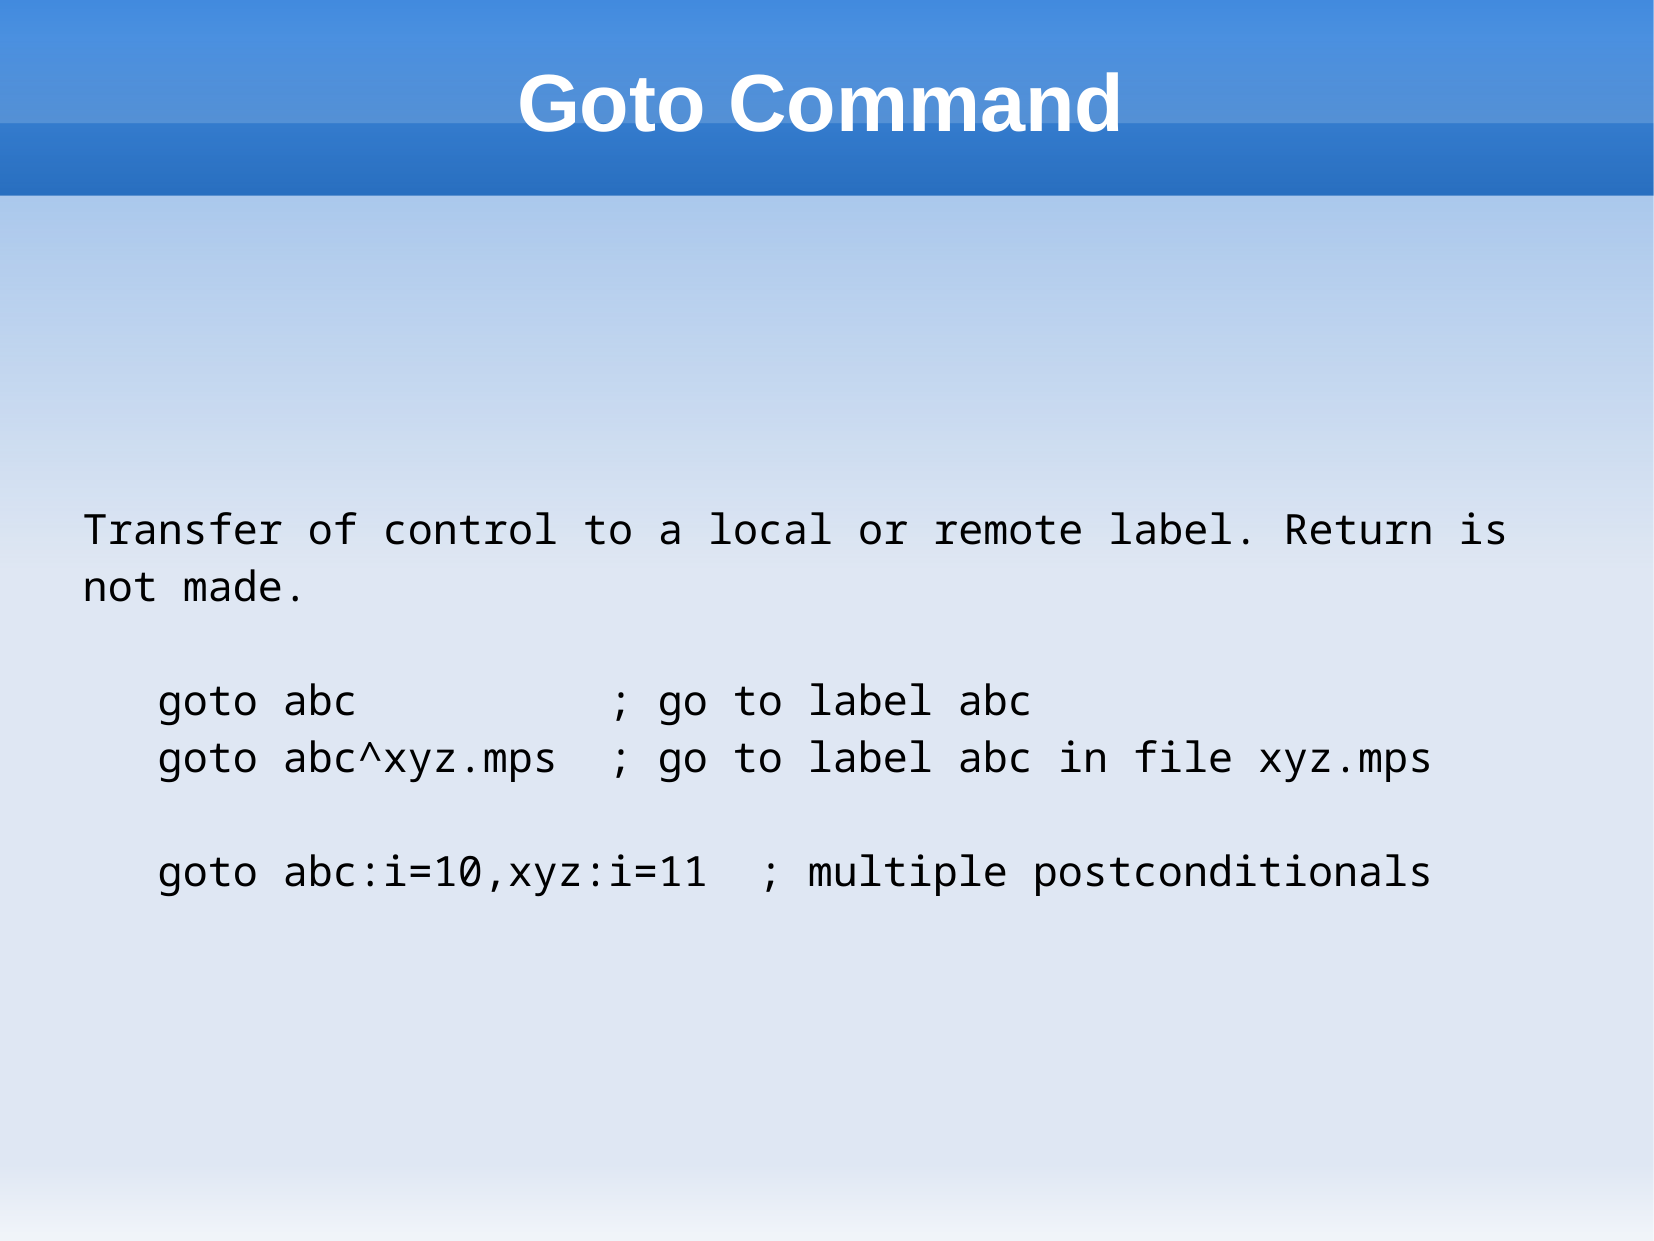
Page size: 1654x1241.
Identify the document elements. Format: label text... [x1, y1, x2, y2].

subtitle Transfer of control to a local or remote label. Return is not made. goto abc ; go to label abc goto abc^xyz.mps ; go to label abc in file xyz.mps goto abc:i=10,xyz:i=11 ; multiple postconditionals [82, 290, 1571, 1109]
title Goto Command [76, 0, 1565, 208]
picture [0, 0, 1654, 1241]
